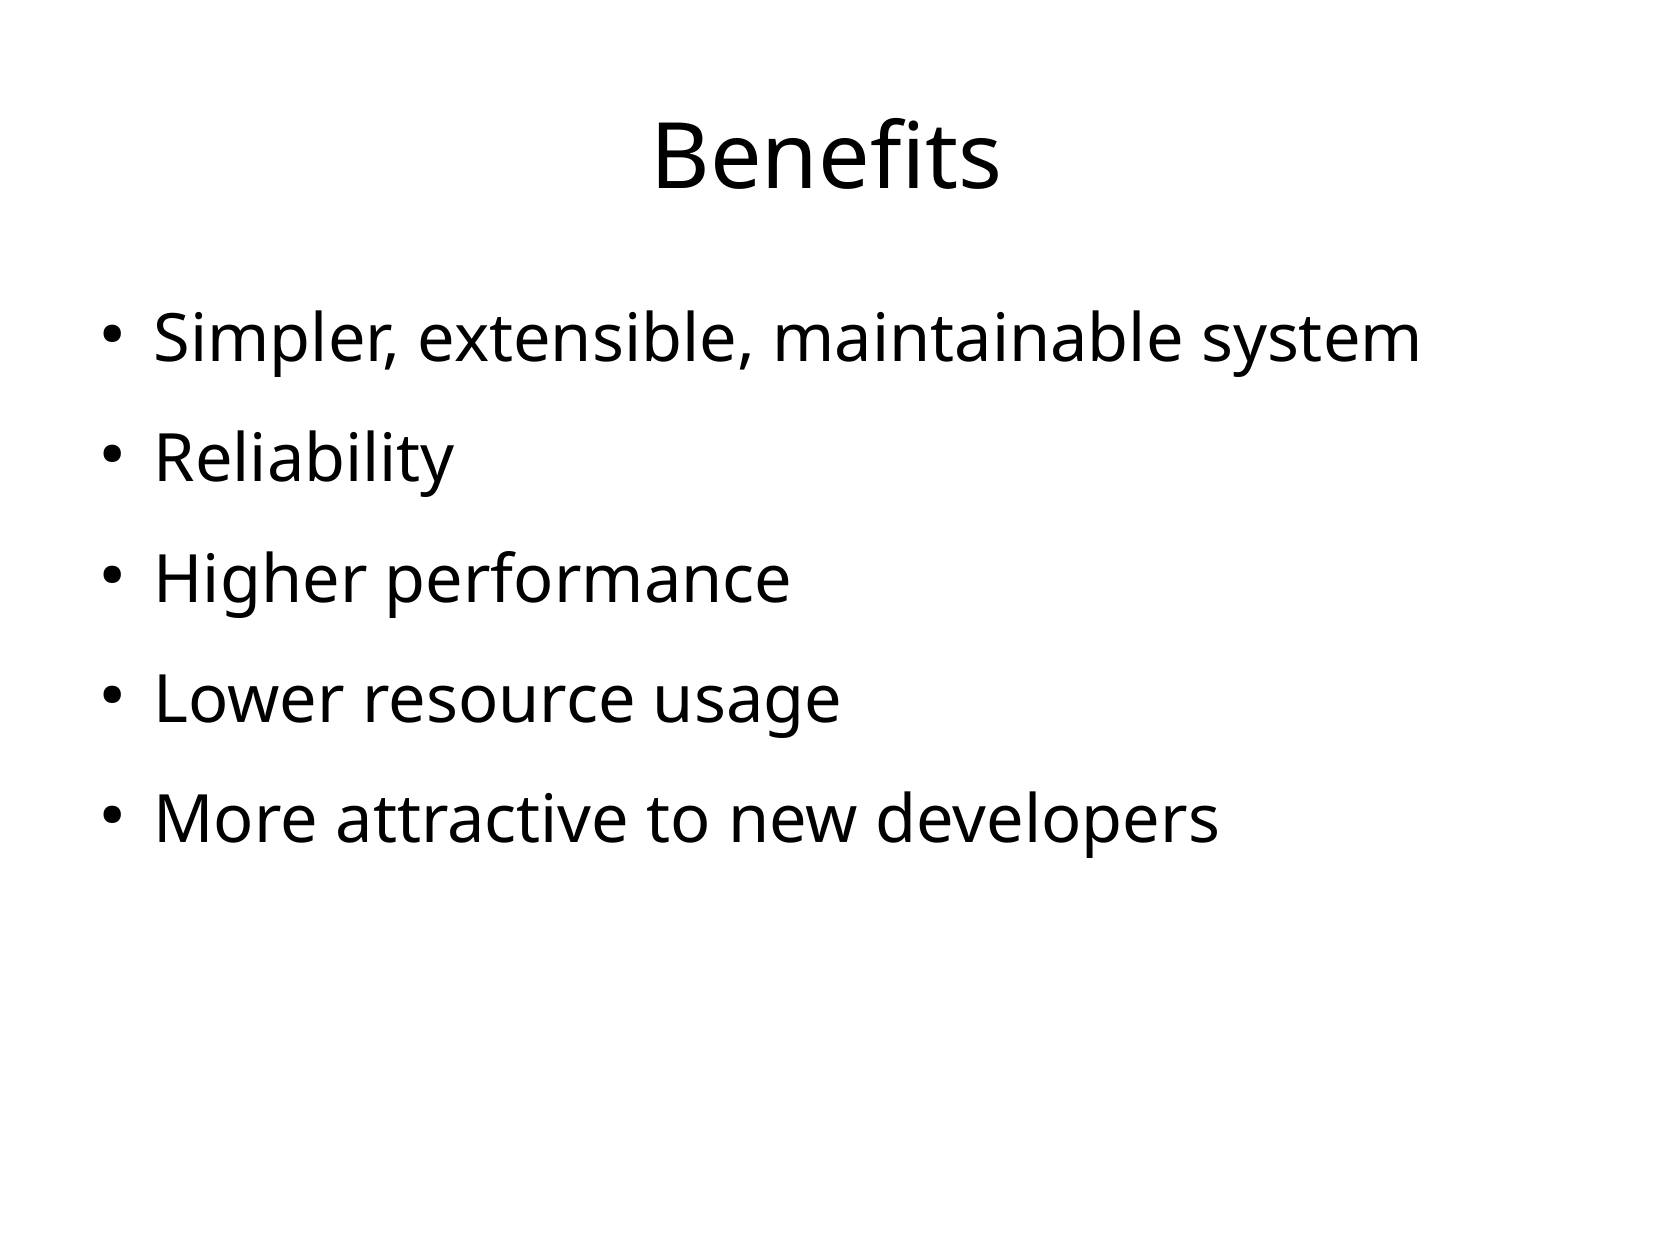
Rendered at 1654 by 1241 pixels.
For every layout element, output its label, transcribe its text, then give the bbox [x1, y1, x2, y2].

title Benefits [82, 49, 1571, 257]
list Simpler, extensible, maintainable system Reliability Higher performance Lower resource usage More attractive to new developers [82, 290, 1571, 1010]
